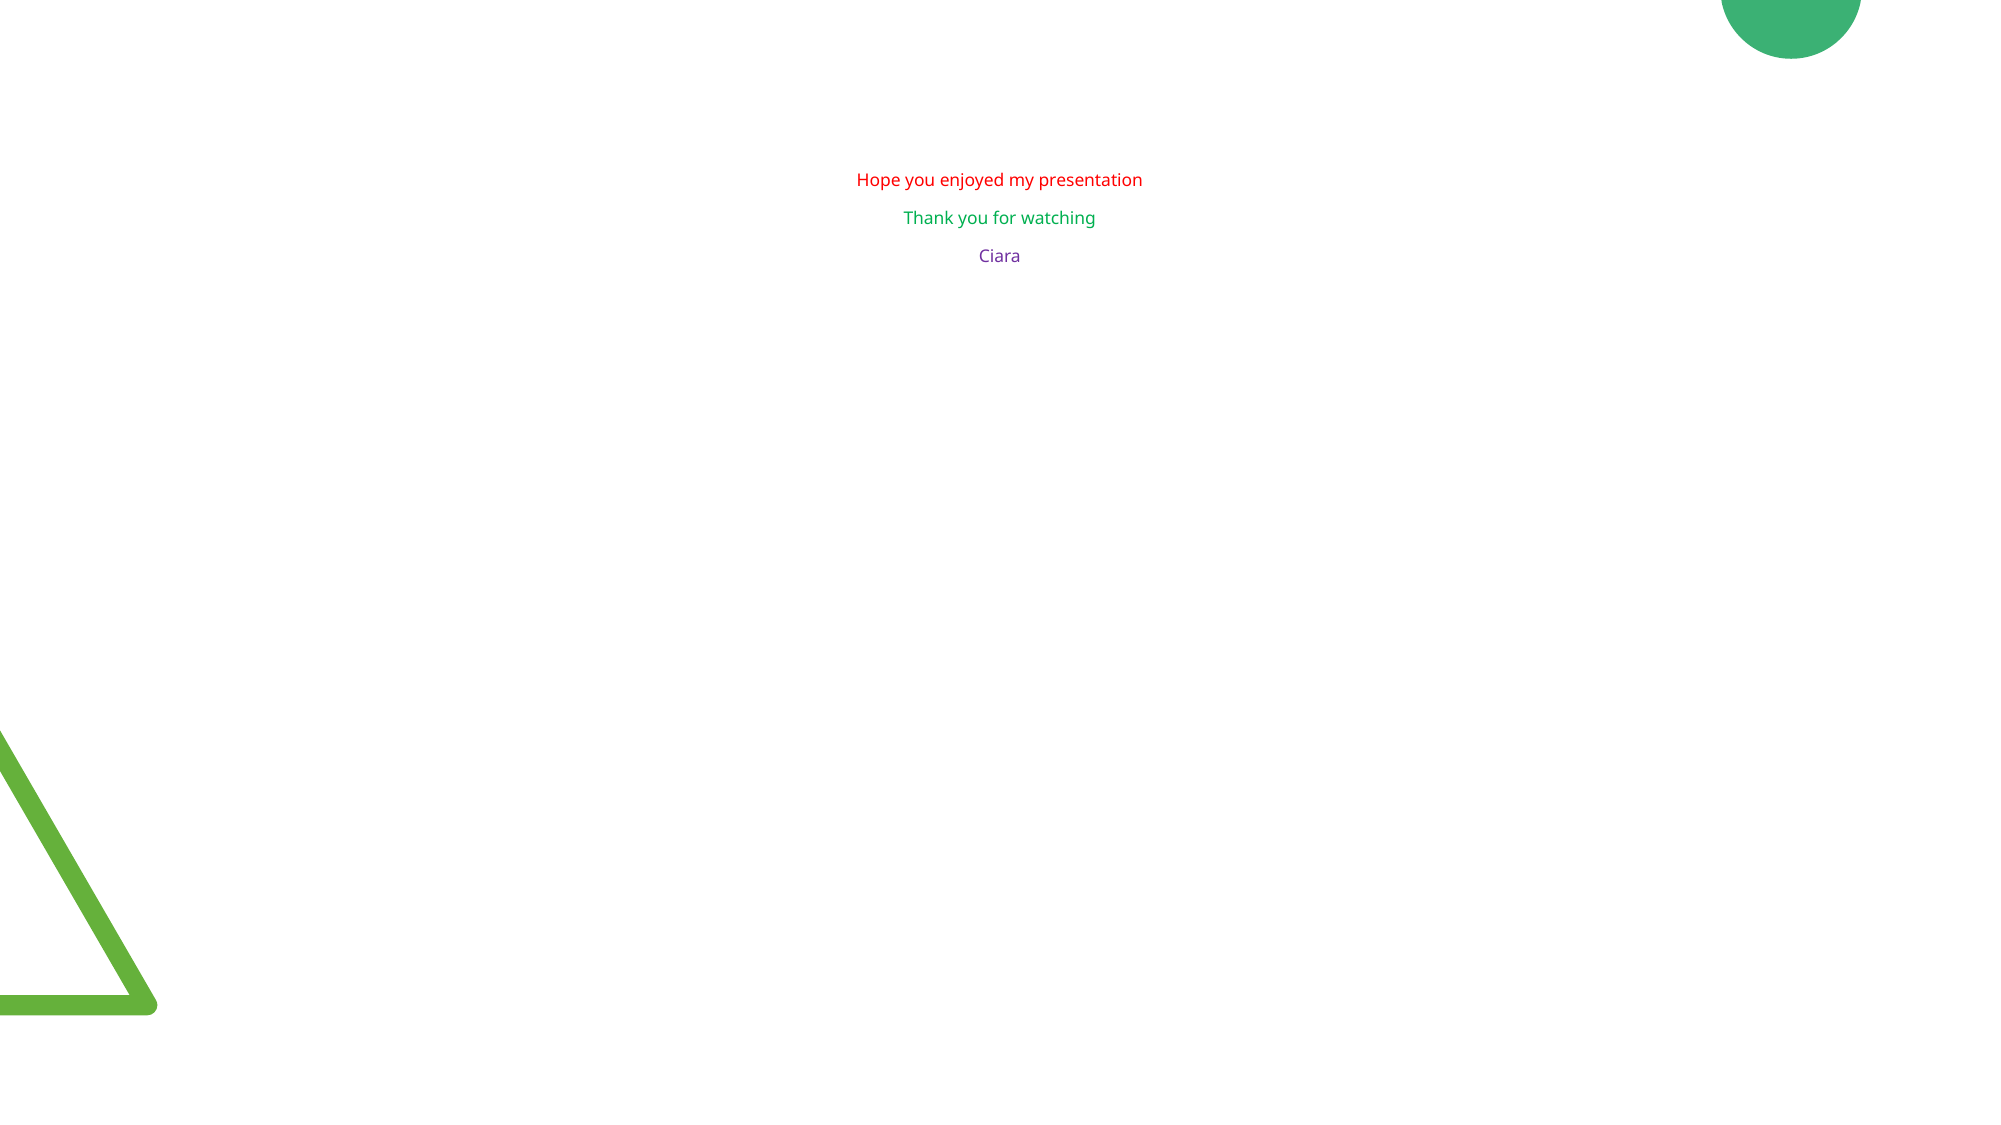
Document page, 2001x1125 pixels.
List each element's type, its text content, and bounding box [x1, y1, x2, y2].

title Hope you enjoyed my presentation Thank you for watching Ciara [137, 59, 1863, 278]
